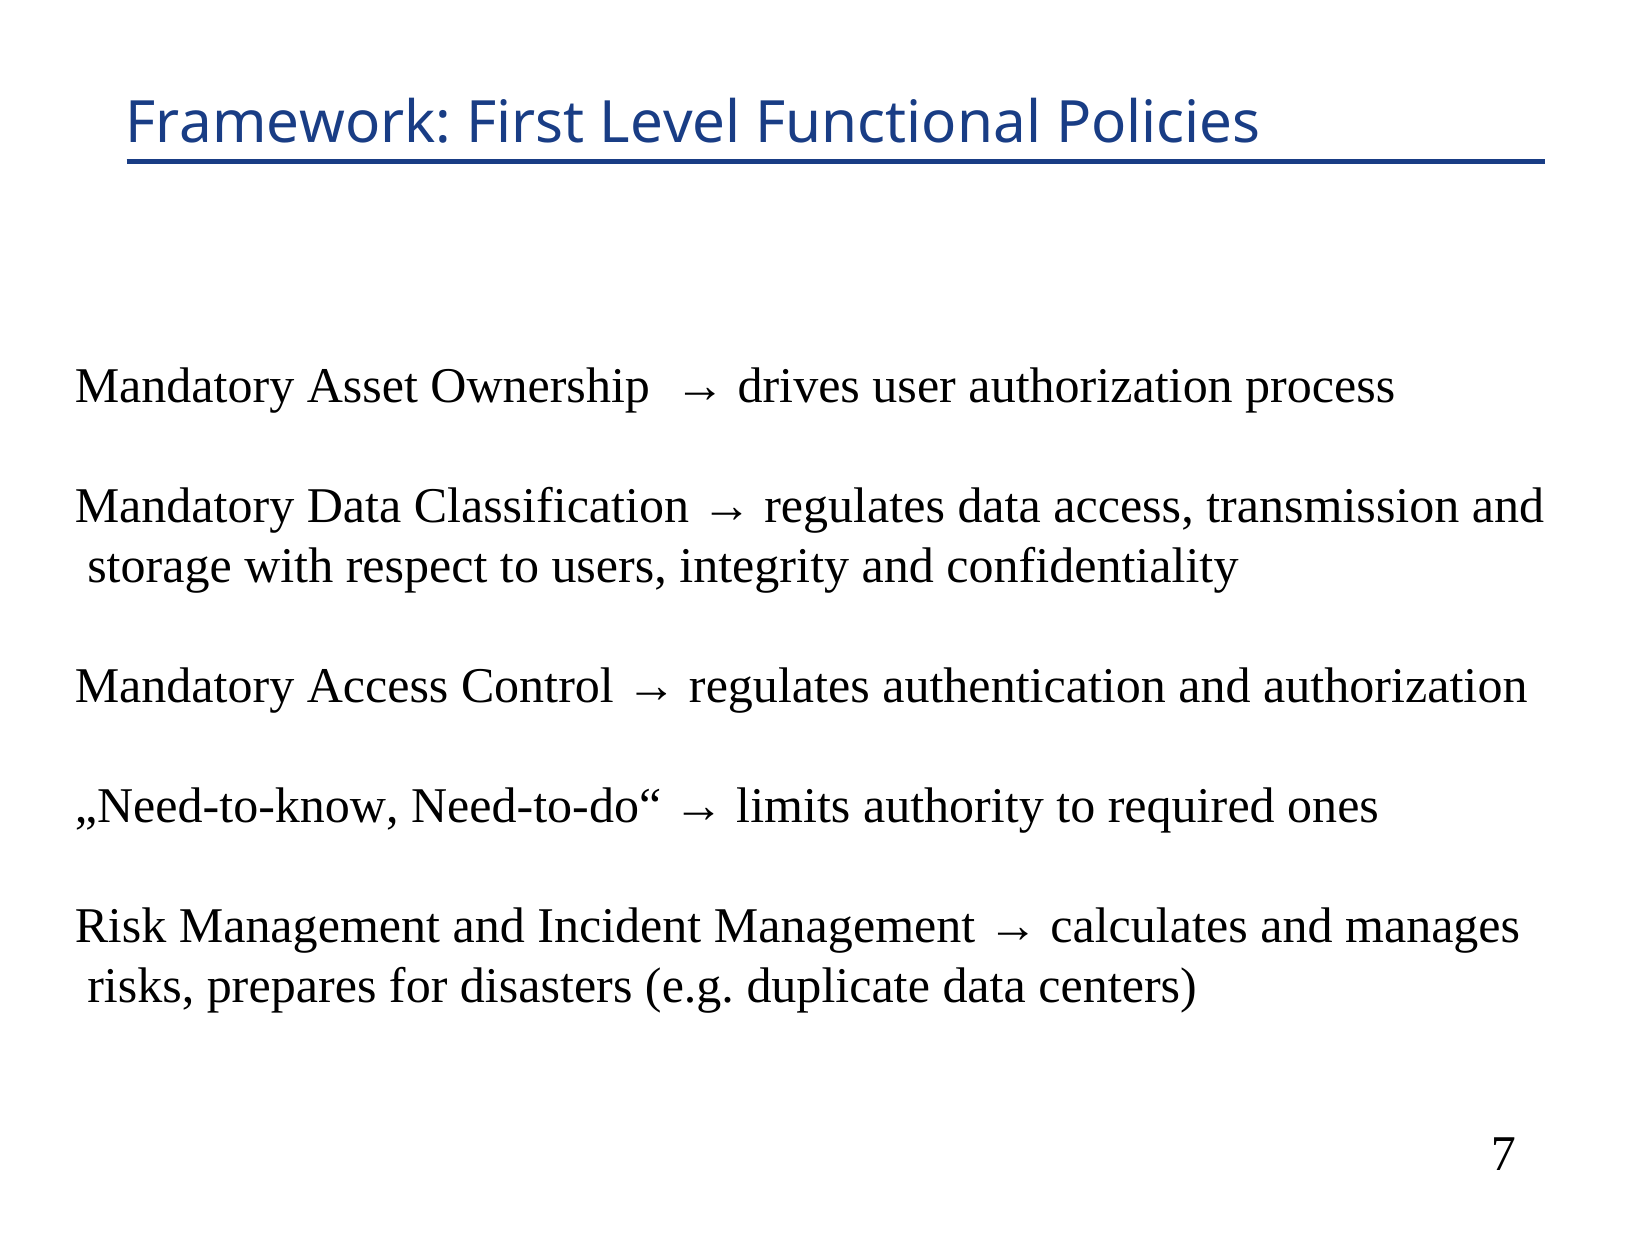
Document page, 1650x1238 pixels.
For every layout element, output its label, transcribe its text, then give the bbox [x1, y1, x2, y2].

text_box Mandatory Asset Ownership → drives user authorization process Mandatory Data Classification → regulates data access, transmission and storage with respect to users, integrity and confidentiality Mandatory Access Control → regulates authentication and authorization „Need-to-know, Need-to-do“ → limits authority to required ones Risk Management and Incident Management → calculates and manages risks, prepares for disasters (e.g. duplicate data centers) [60, 345, 1606, 1020]
title Framework: First Level Functional Policies [125, 0, 1546, 155]
